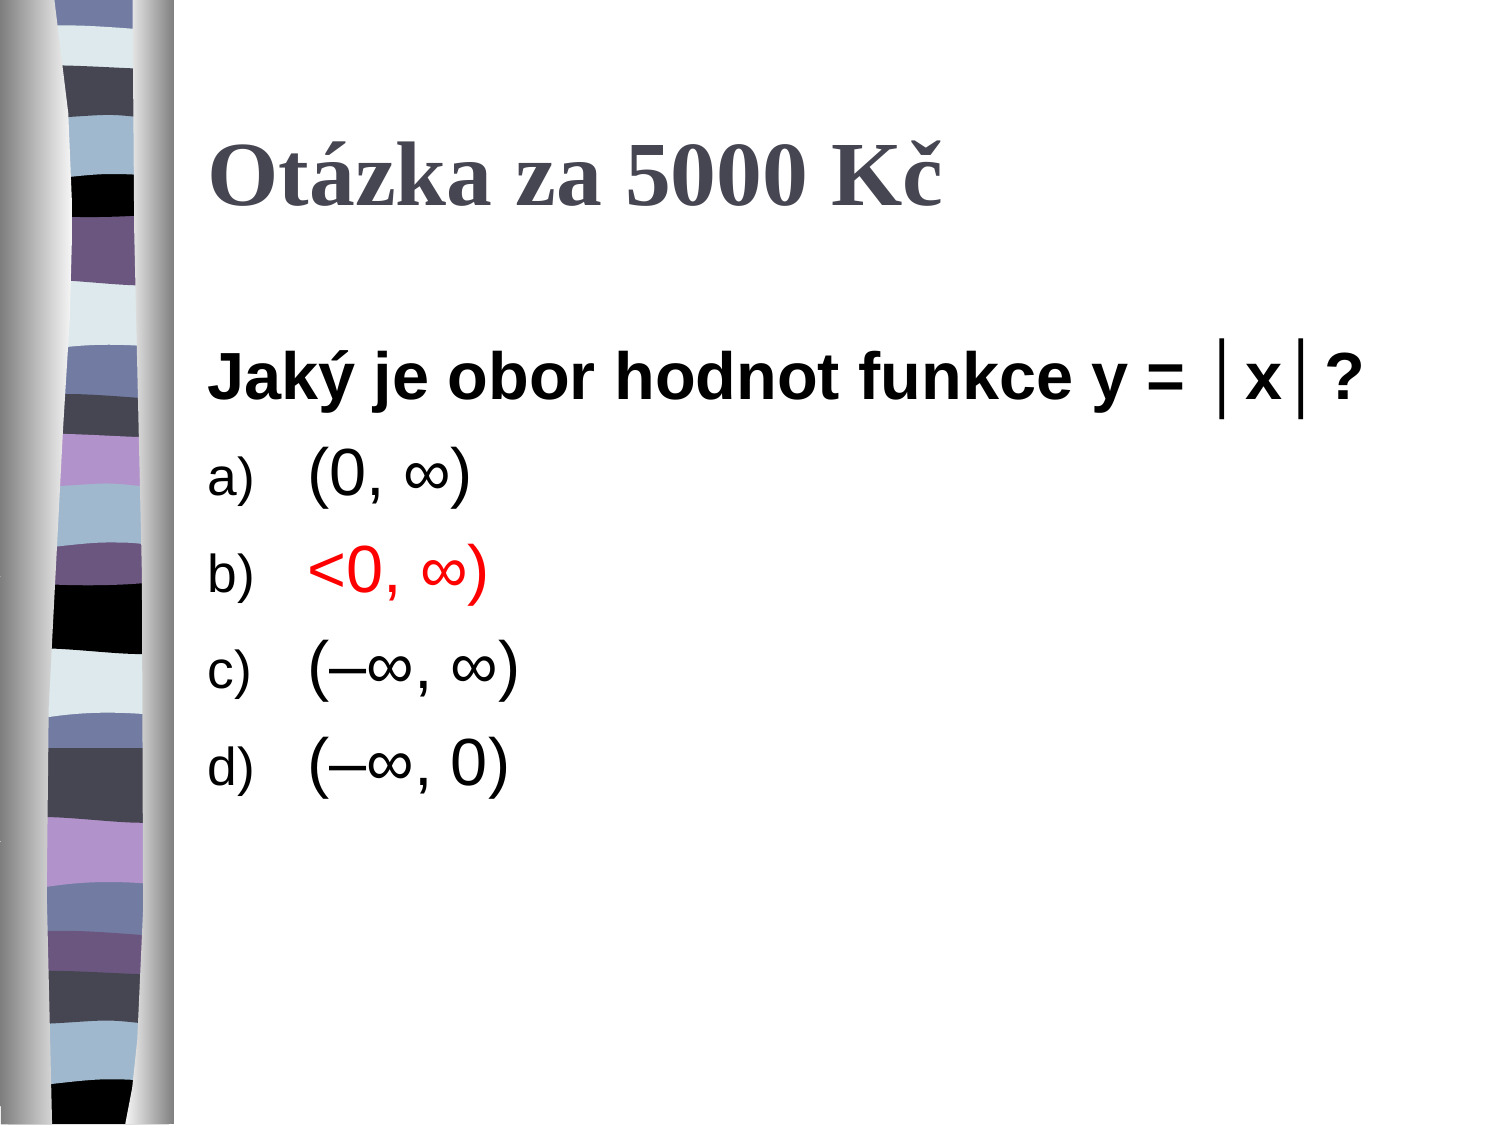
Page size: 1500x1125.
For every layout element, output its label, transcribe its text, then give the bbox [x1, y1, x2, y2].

list Jaký je obor hodnot funkce y = │x│? (0, ∞) <0, ∞) (–∞, ∞) (–∞, 0) [192, 324, 1468, 1001]
title Otázka za 5000 Kč [192, 74, 1468, 263]
